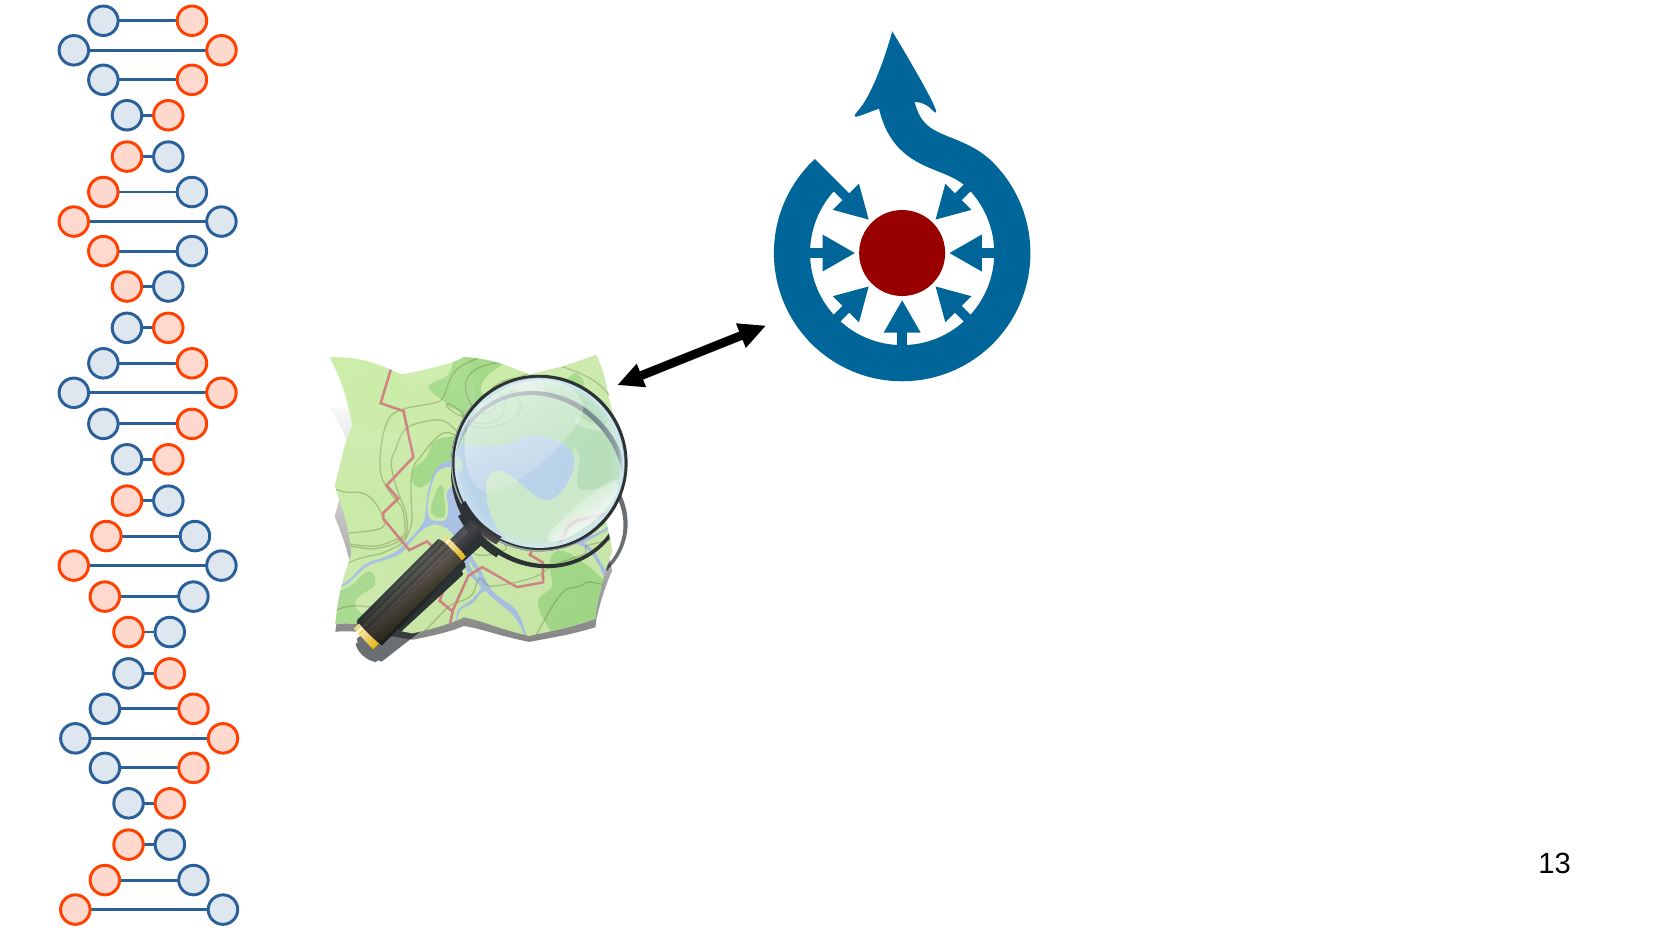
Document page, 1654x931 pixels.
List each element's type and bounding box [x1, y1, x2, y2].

picture [318, 354, 643, 680]
picture [770, 30, 1034, 384]
